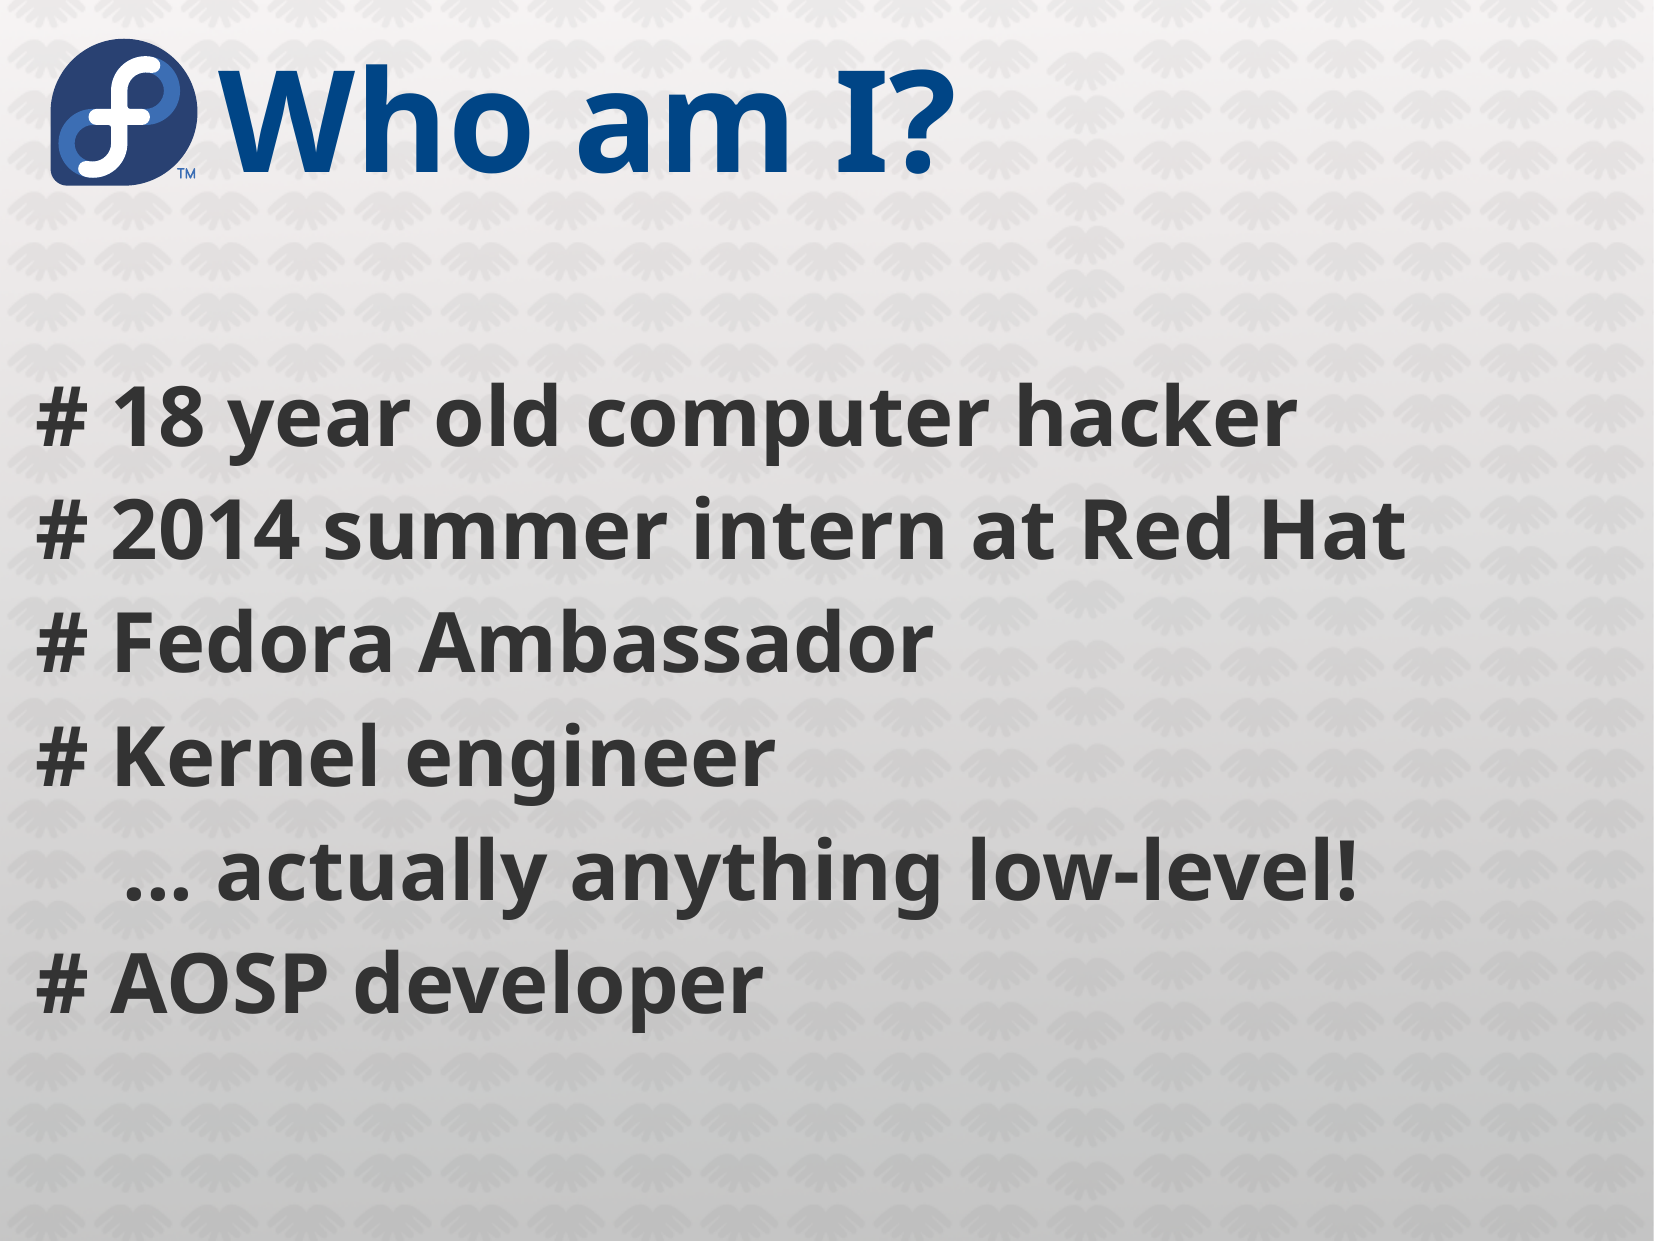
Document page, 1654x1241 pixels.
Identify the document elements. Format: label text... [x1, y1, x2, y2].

picture [0, 0, 1654, 1241]
title Who am I? [272, 23, 1412, 213]
text_box # 18 year old computer hacker # 2014 summer intern at Red Hat # Fedora Ambassador # Kernel engineer ... actually anything low-level! # AOSP developer [35, 237, 1619, 1158]
